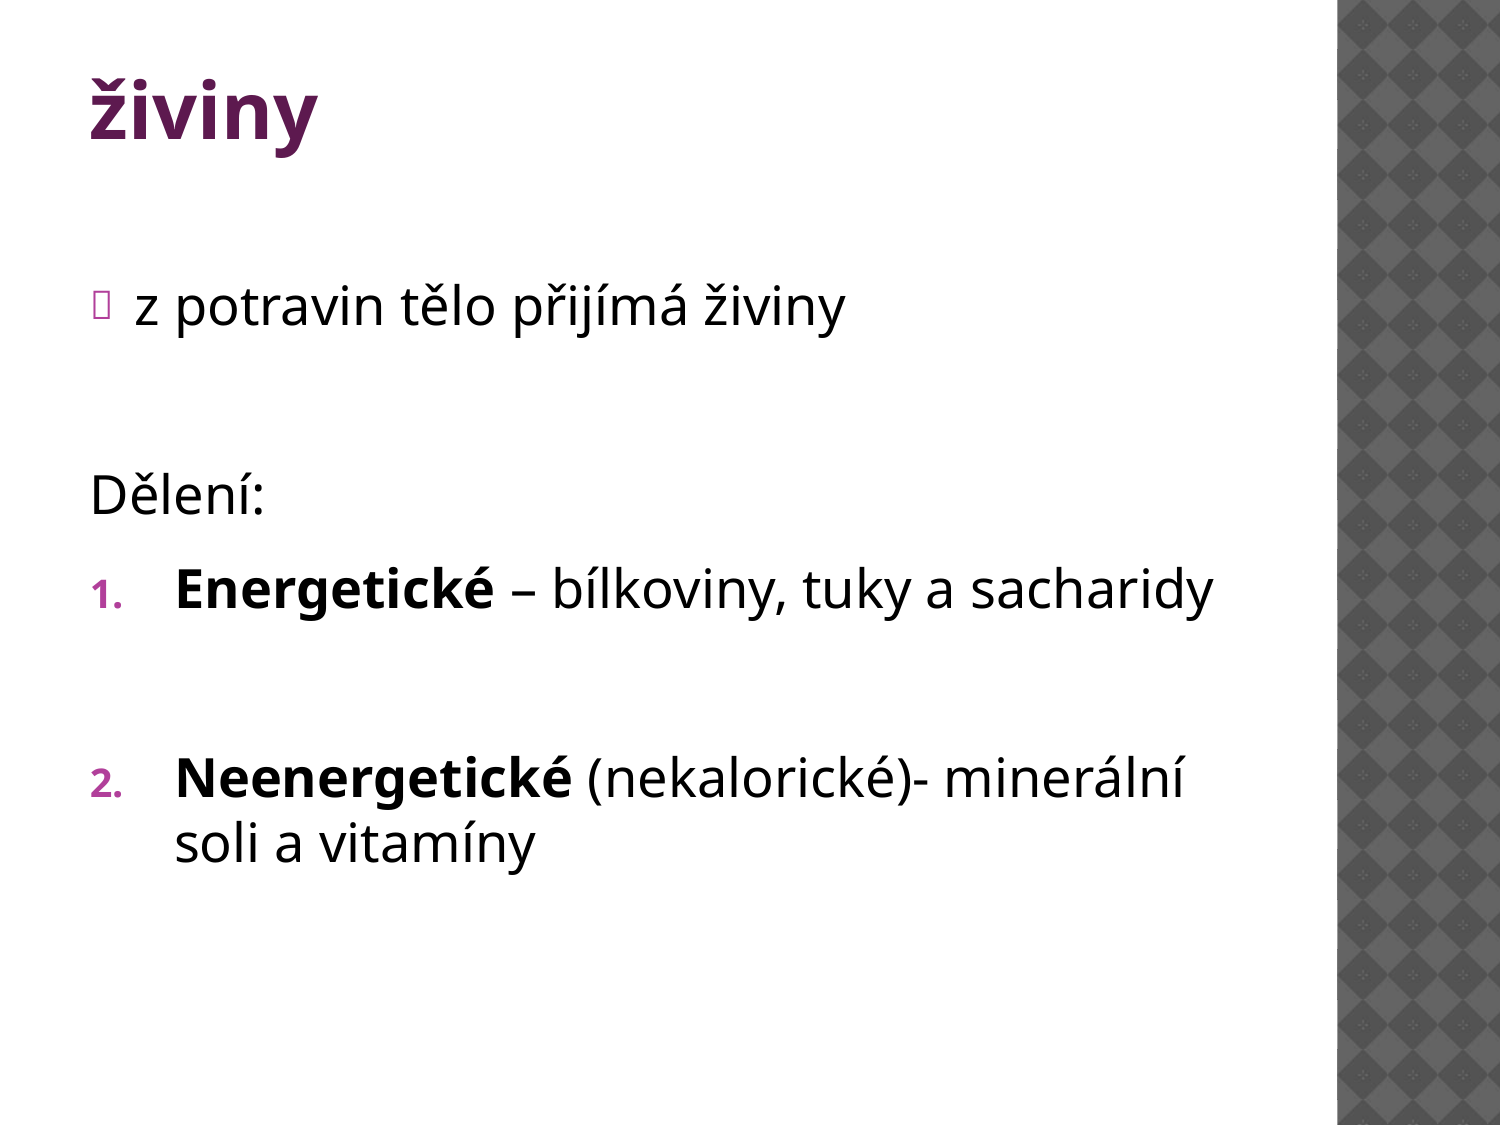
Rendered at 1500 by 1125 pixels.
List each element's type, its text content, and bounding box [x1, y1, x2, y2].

list z potravin tělo přijímá živiny Dělení: Energetické – bílkoviny, tuky a sacharidy Neenergetické (nekalorické)- minerální soli a vitamíny [75, 264, 1263, 1059]
picture [1337, 0, 1500, 1125]
title živiny [75, 52, 1263, 240]
